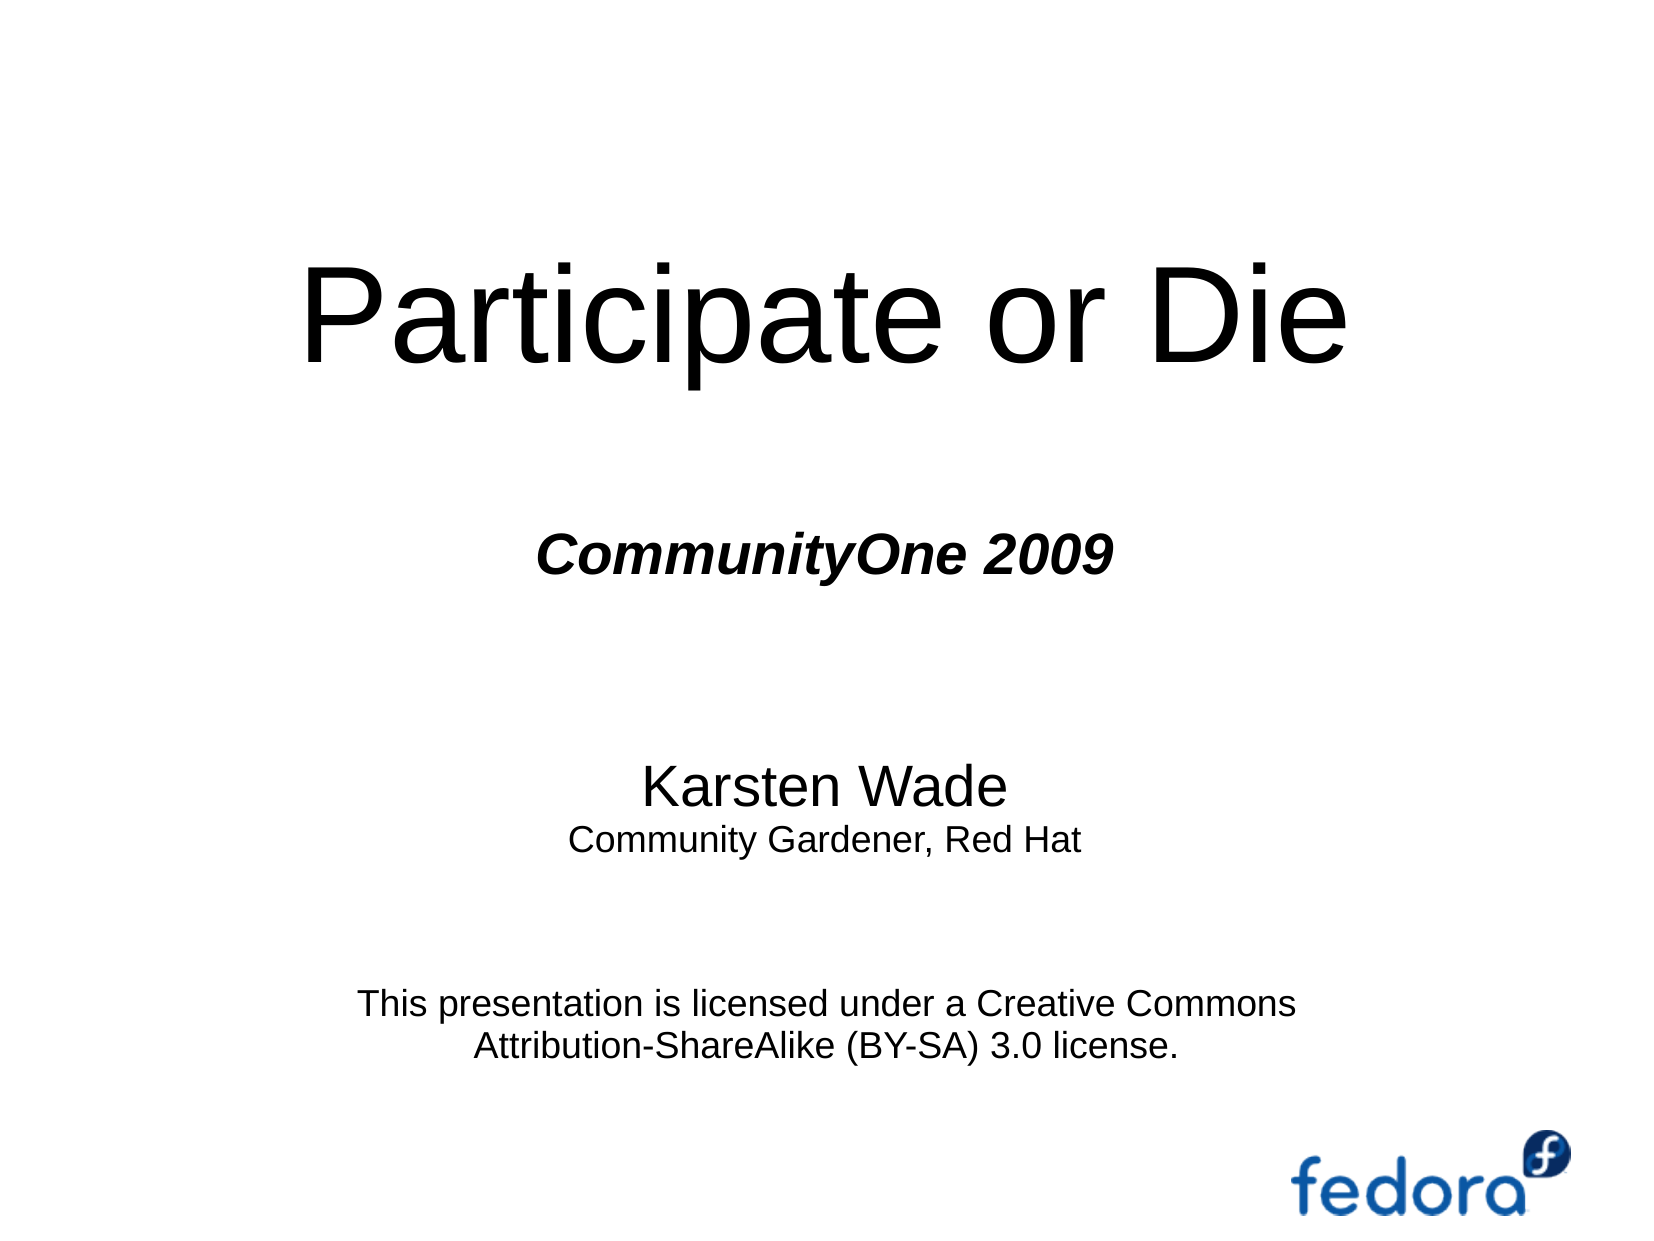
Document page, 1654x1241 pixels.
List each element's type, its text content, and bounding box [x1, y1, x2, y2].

picture [1291, 1130, 1571, 1216]
title Participate or Die CommunityOne 2009 Karsten Wade Community Gardener, Red Hat [0, 237, 1651, 861]
text_box This presentation is licensed under a Creative Commons Attribution-ShareAlike (BY-SA) 3.0 license. [226, 975, 1427, 1074]
